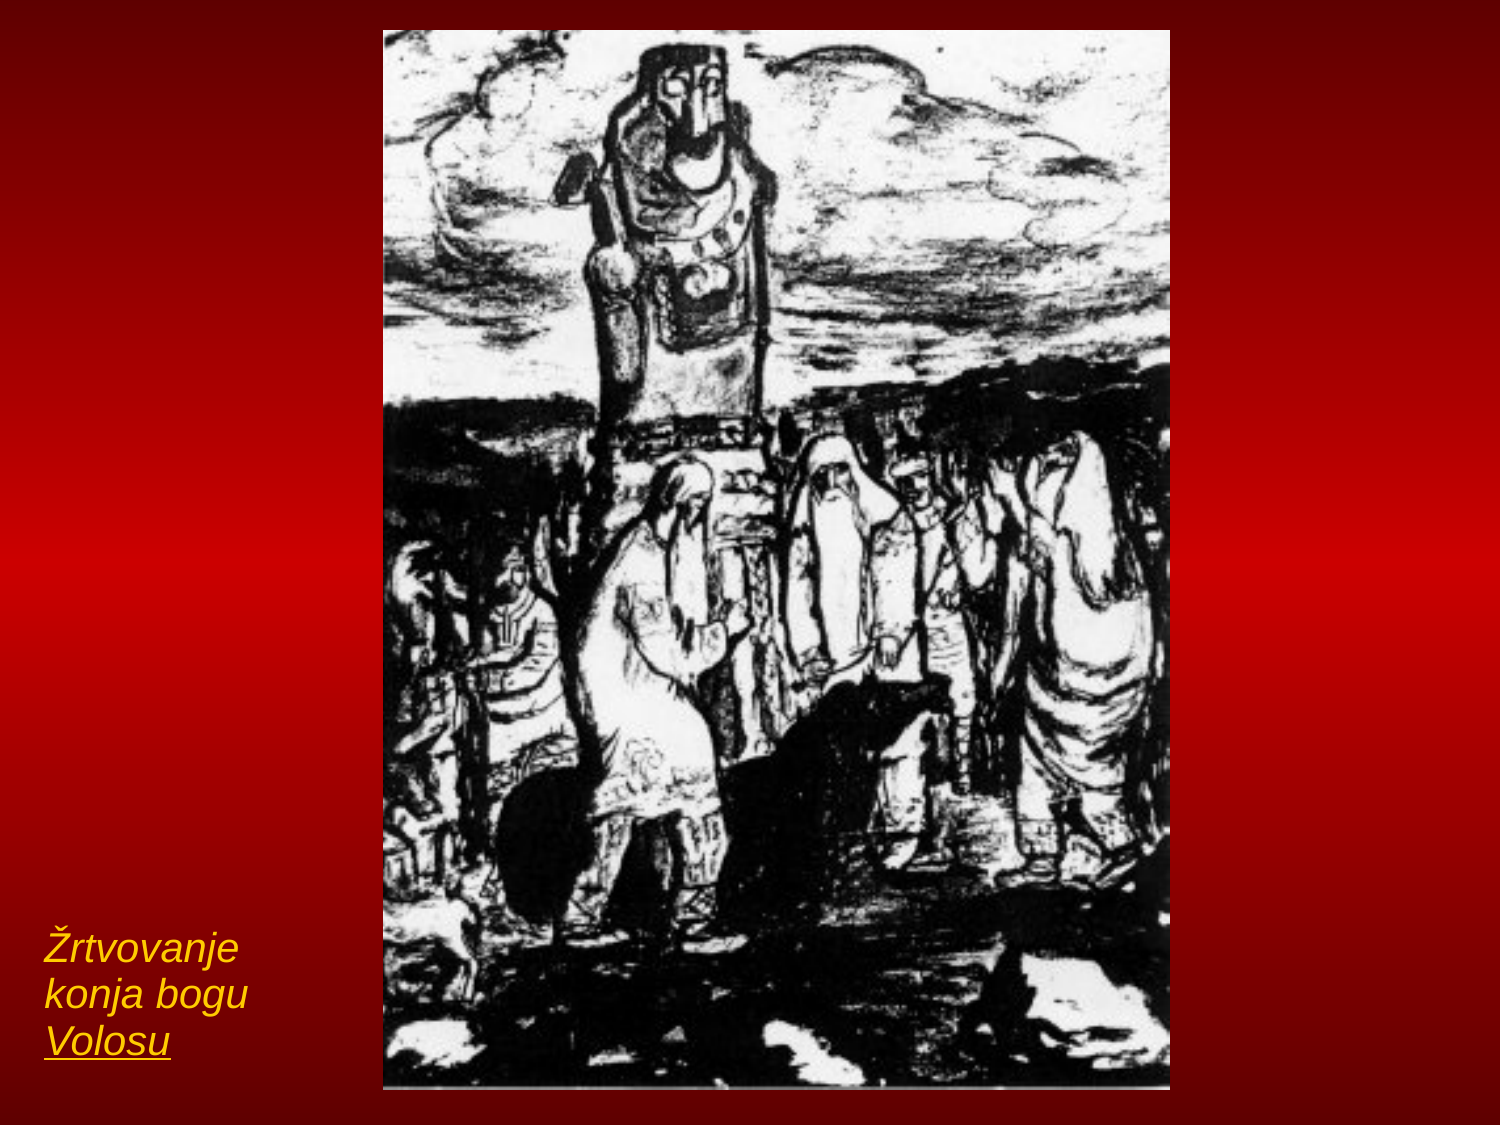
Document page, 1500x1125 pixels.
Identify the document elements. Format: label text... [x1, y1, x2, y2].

table_header Žrtvovanje konja bogu Volosu [29, 917, 336, 1082]
picture [383, 30, 1170, 1090]
